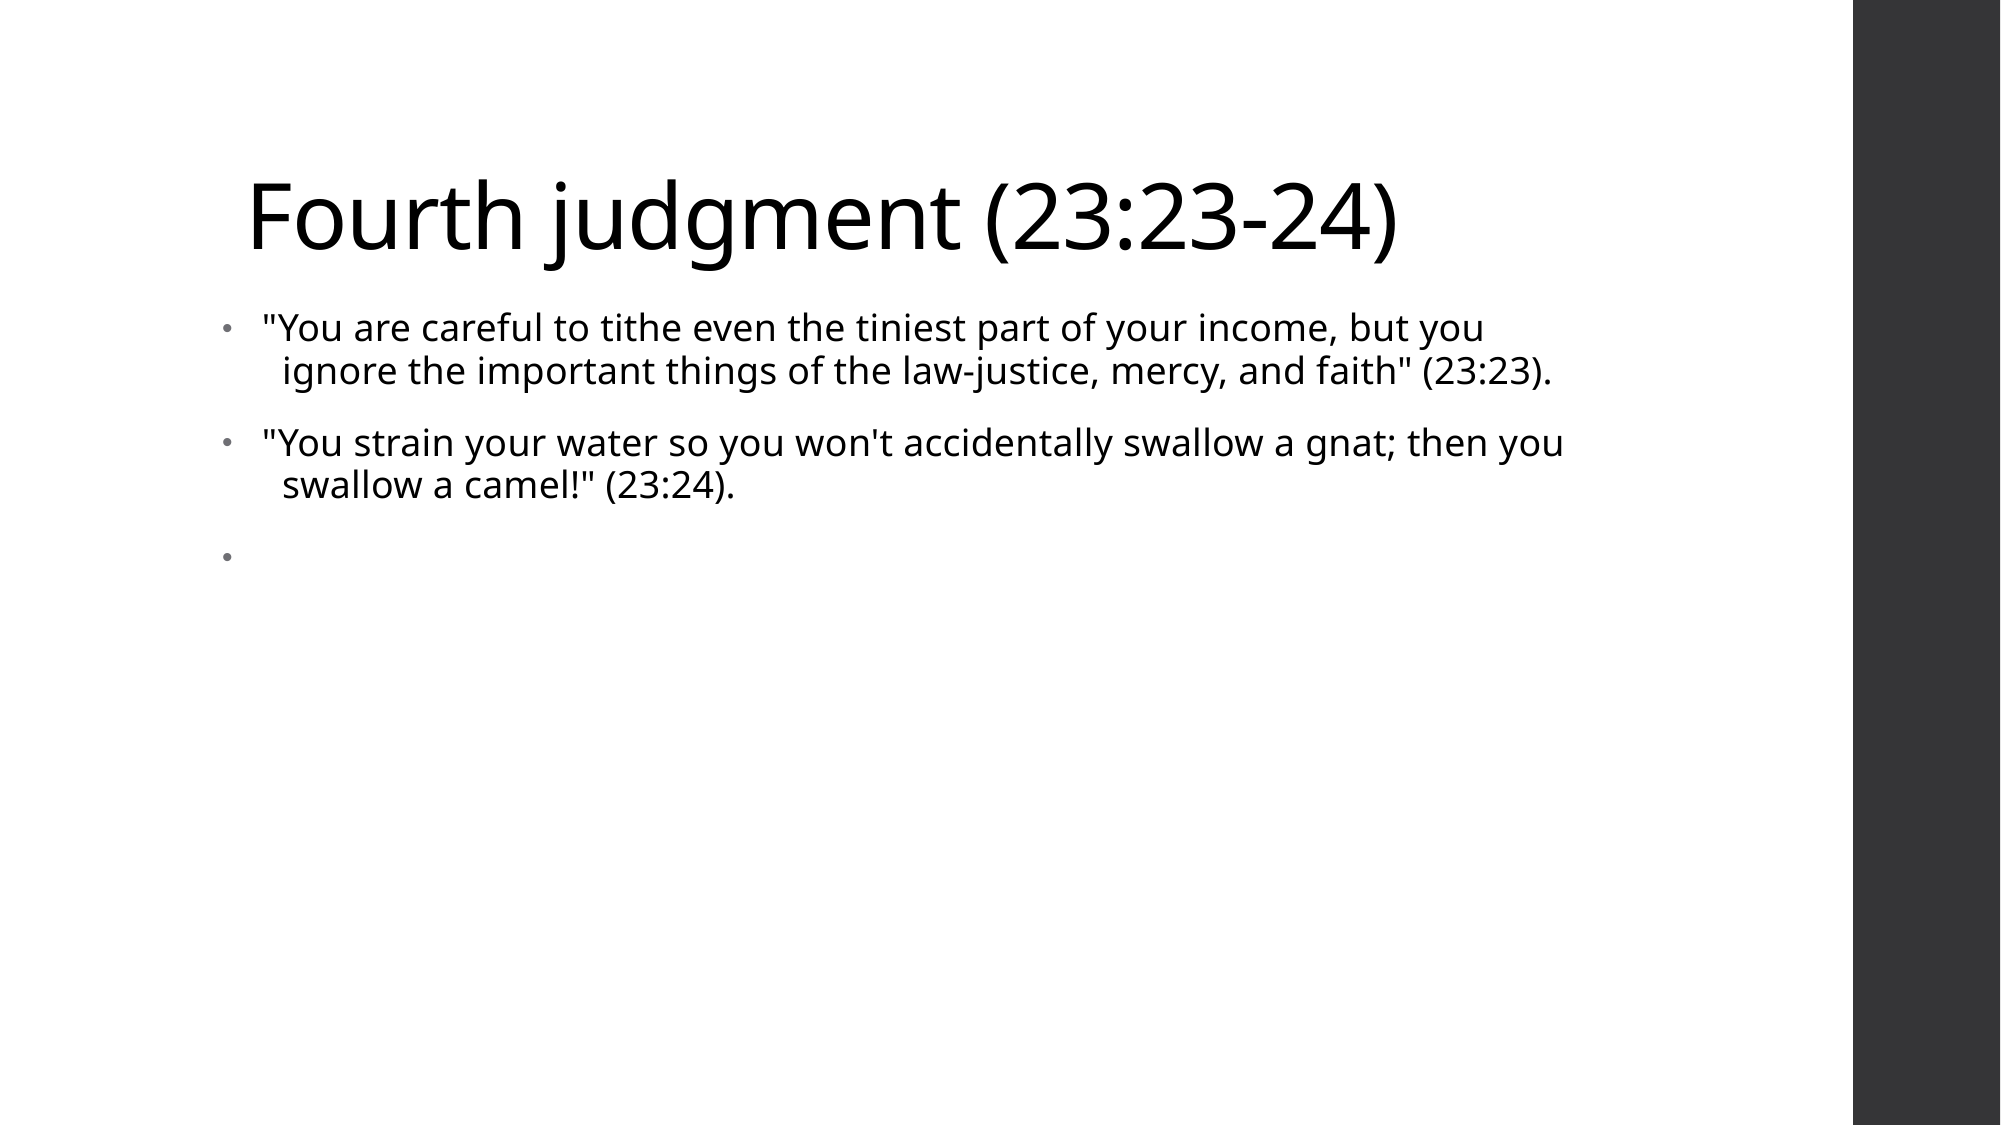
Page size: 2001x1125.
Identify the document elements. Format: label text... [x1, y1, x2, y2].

list "You are careful to tithe even the tiniest part of your income, but you ignore the important things of the law-justice, mercy, and faith" (23:23). "You strain your water so you won't accidentally swallow a gnat; then you swallow a camel!" (23:24). [206, 299, 1617, 1014]
title Fourth judgment (23:23-24) [206, 60, 1797, 278]
